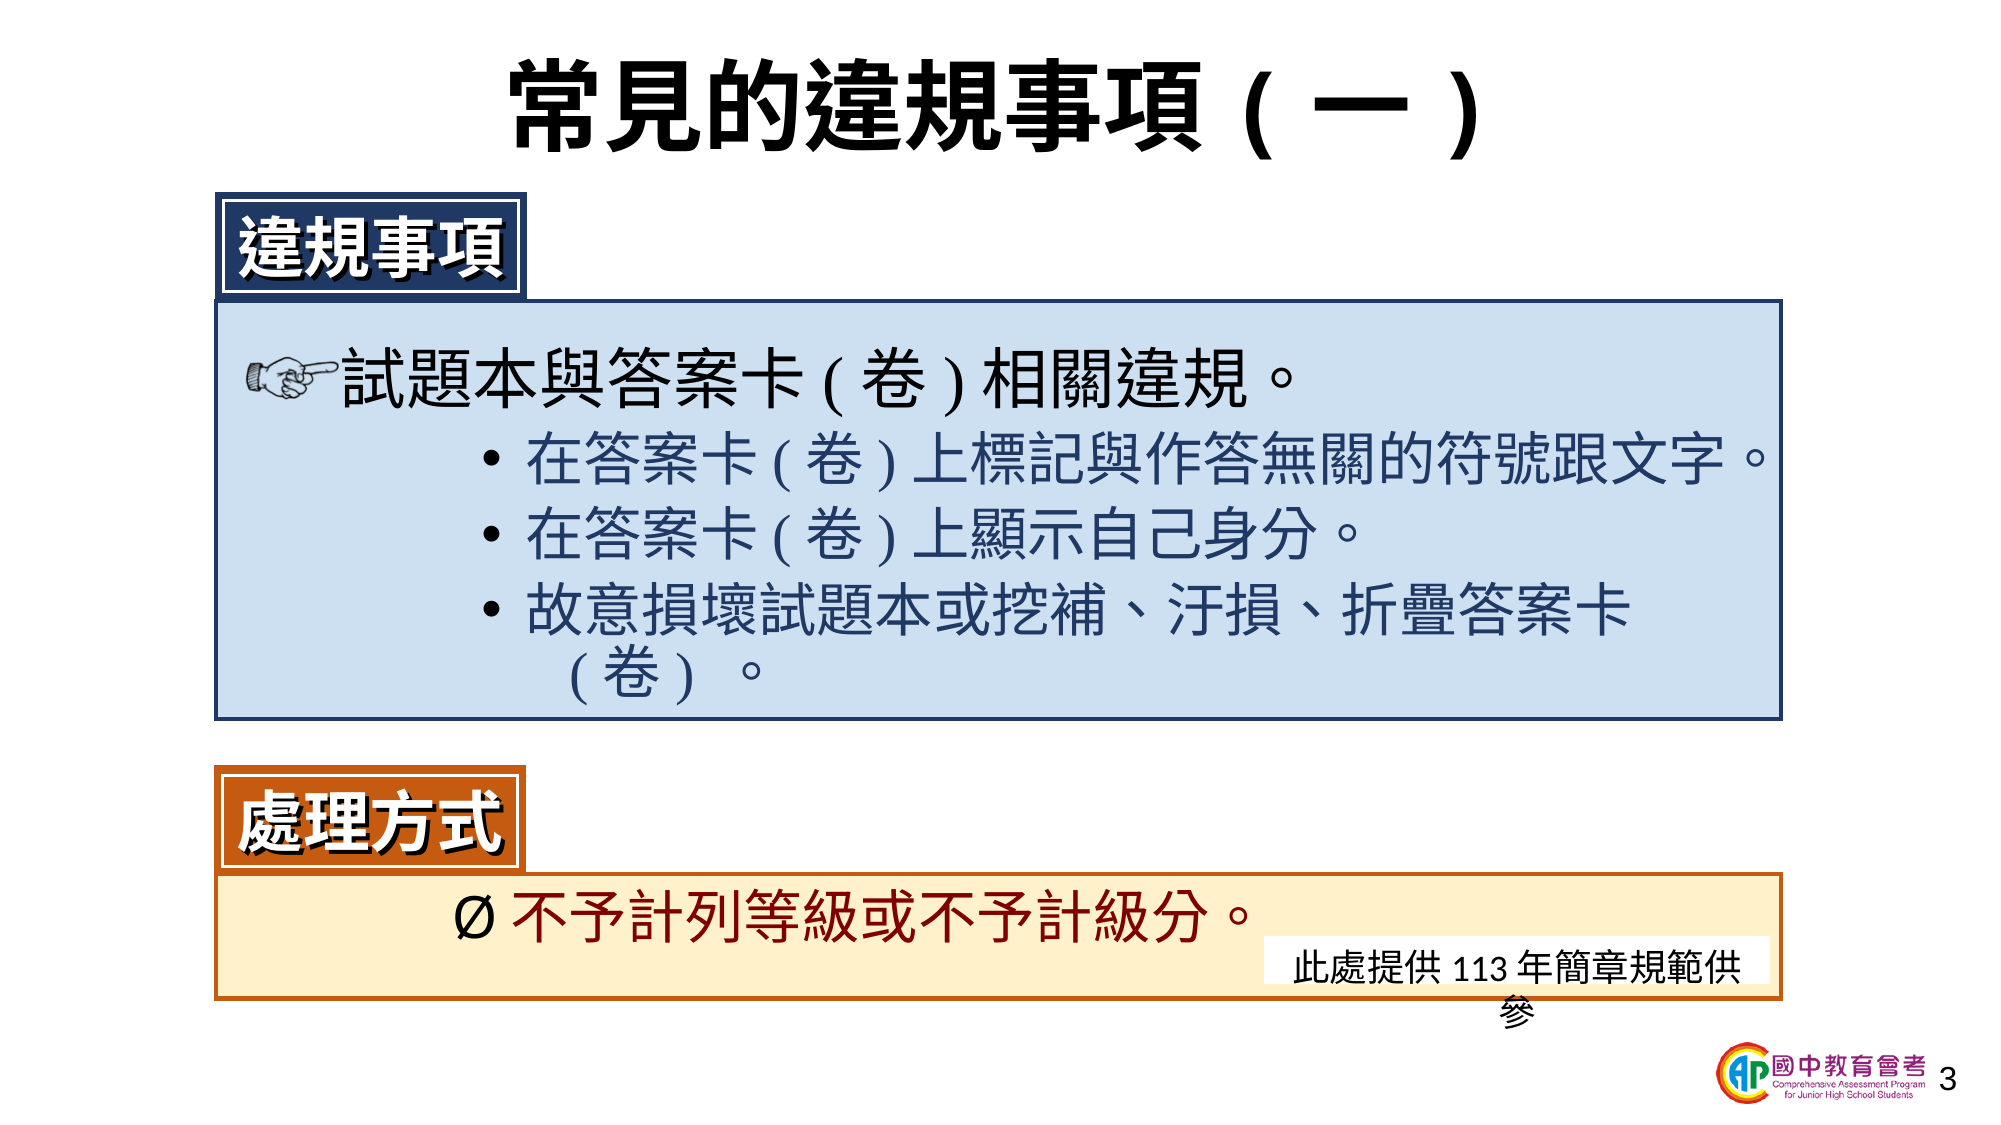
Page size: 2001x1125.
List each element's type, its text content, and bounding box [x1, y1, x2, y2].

text_box 試題本與答案卡(卷)相關違規。 在答案卡(卷)上標記與作答無關的符號跟文字。 在答案卡(卷)上顯示自己身分。 故意損壞試題本或挖補、汙損、折疊答案卡(卷) 。 不予計列等級或不予計級分。 [229, 337, 1784, 995]
title 常見的違規事項(一) [137, 2, 1863, 220]
text_box [216, 874, 1512, 998]
text_box [216, 301, 1781, 719]
text_box 3 [1923, 1047, 2000, 1108]
text_box 違規事項 [215, 192, 527, 301]
text_box 處理方式 [224, 777, 229, 865]
text_box 處理方式 [214, 765, 229, 874]
